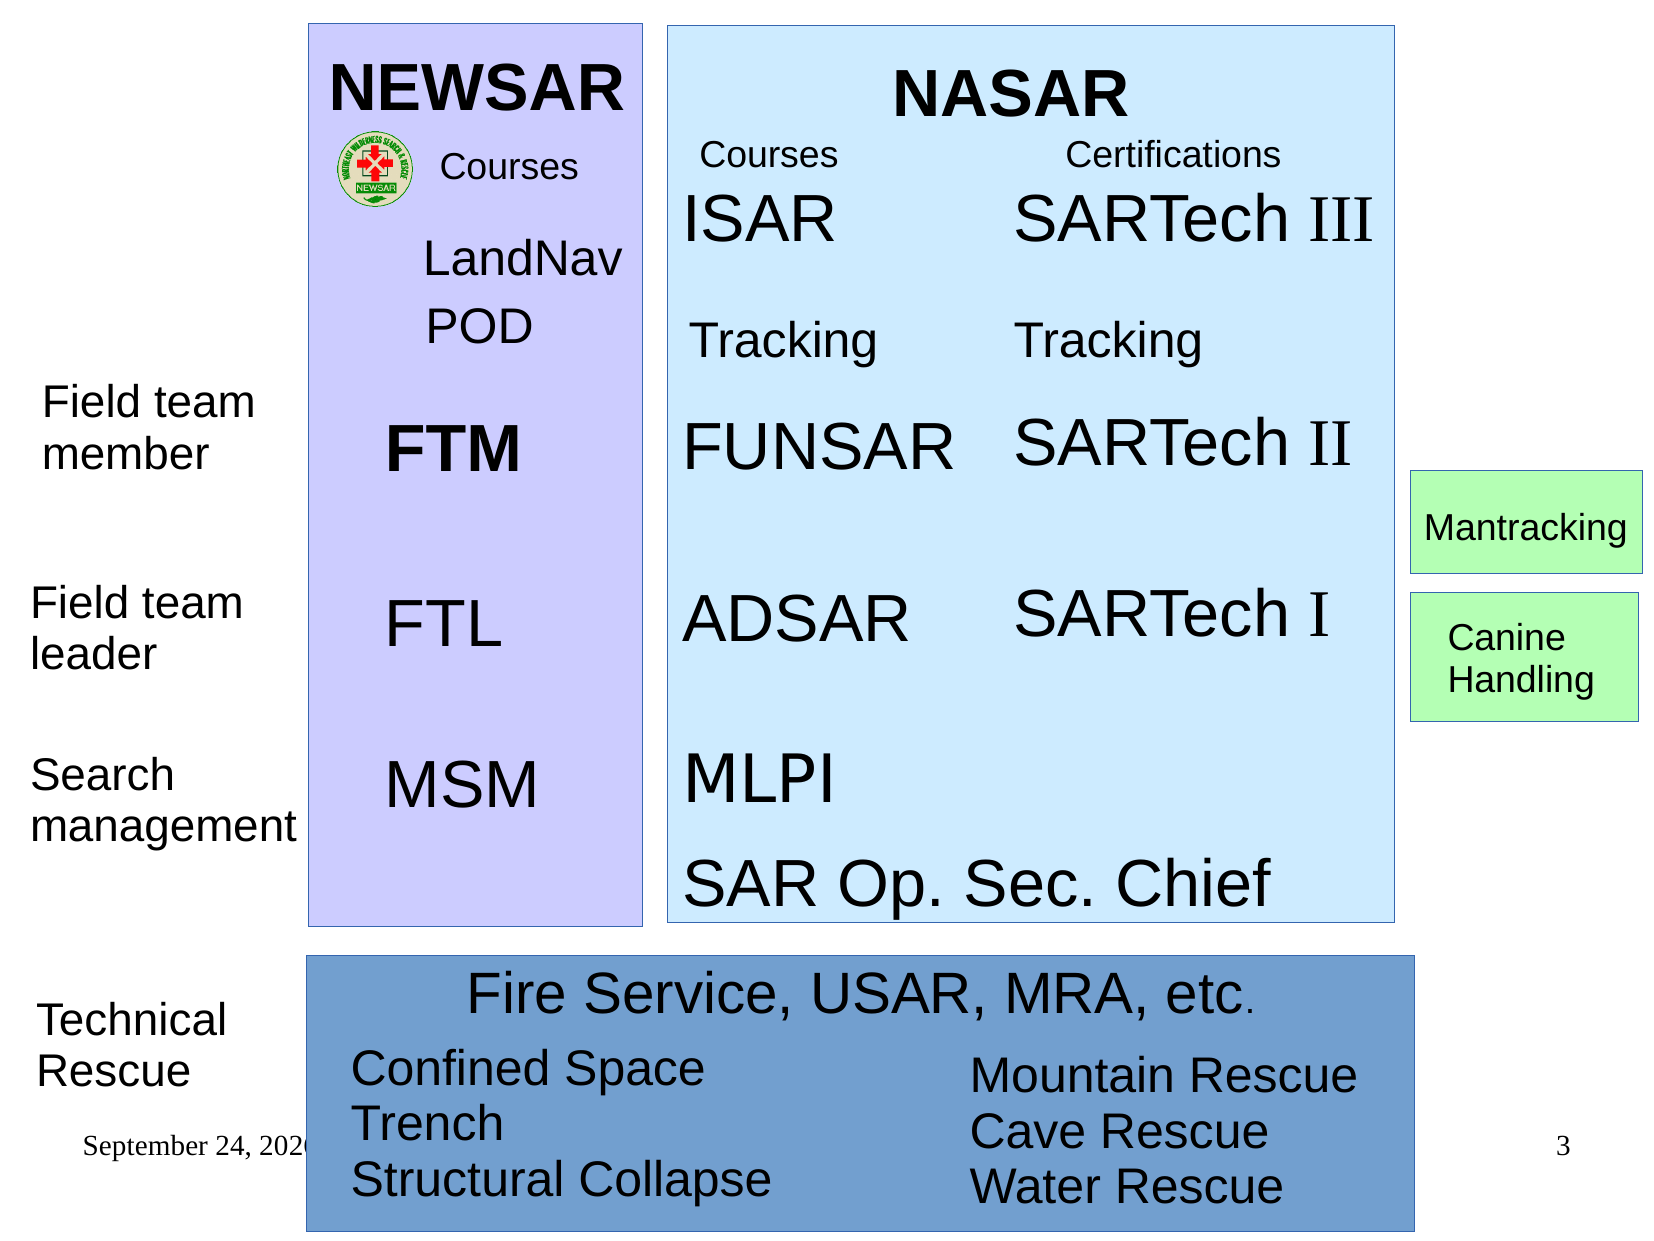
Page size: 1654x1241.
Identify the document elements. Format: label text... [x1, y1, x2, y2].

text_box Canine Handling [1432, 608, 1610, 708]
text_box [306, 955, 1415, 1232]
text_box [1410, 592, 1639, 722]
text_box [667, 25, 1395, 923]
text_box ADSAR [667, 573, 928, 663]
text_box FTL [370, 578, 519, 669]
text_box LandNav [408, 222, 638, 294]
text_box POD [410, 294, 549, 362]
text_box ISAR [667, 173, 853, 263]
text_box Mantracking [1409, 498, 1643, 556]
text_box Confined Space Trench Structural Collapse [335, 976, 788, 1215]
text_box MSM [370, 739, 557, 829]
text_box Field team leader [15, 569, 260, 688]
text_box Courses [424, 137, 594, 195]
text_box Mountain Rescue Cave Rescue Water Rescue [954, 1039, 1374, 1222]
text_box Courses [684, 125, 854, 183]
text_box SARTech II [998, 397, 1368, 488]
text_box FTM [370, 403, 537, 493]
text_box NASAR [877, 48, 1145, 138]
text_box FUNSAR [667, 401, 972, 492]
text_box Field team member [27, 369, 272, 487]
text_box Tracking [998, 305, 1219, 376]
text_box [1410, 556, 1643, 574]
text_box Search management [15, 741, 313, 859]
text_box Technical Rescue [21, 986, 256, 1104]
text_box Tracking [673, 305, 894, 376]
text_box Certifications [1050, 125, 1297, 183]
text_box SARTech I [998, 569, 1346, 659]
text_box [1410, 470, 1643, 498]
text_box MLPI [667, 732, 852, 826]
text_box SARTech III [998, 173, 1391, 264]
text_box Fire Service, USAR, MRA, etc. [452, 953, 1271, 1033]
text_box NEWSAR [313, 42, 641, 132]
text_box [308, 23, 643, 927]
picture [337, 131, 413, 207]
text_box SAR Op. Sec. Chief [667, 839, 1288, 929]
